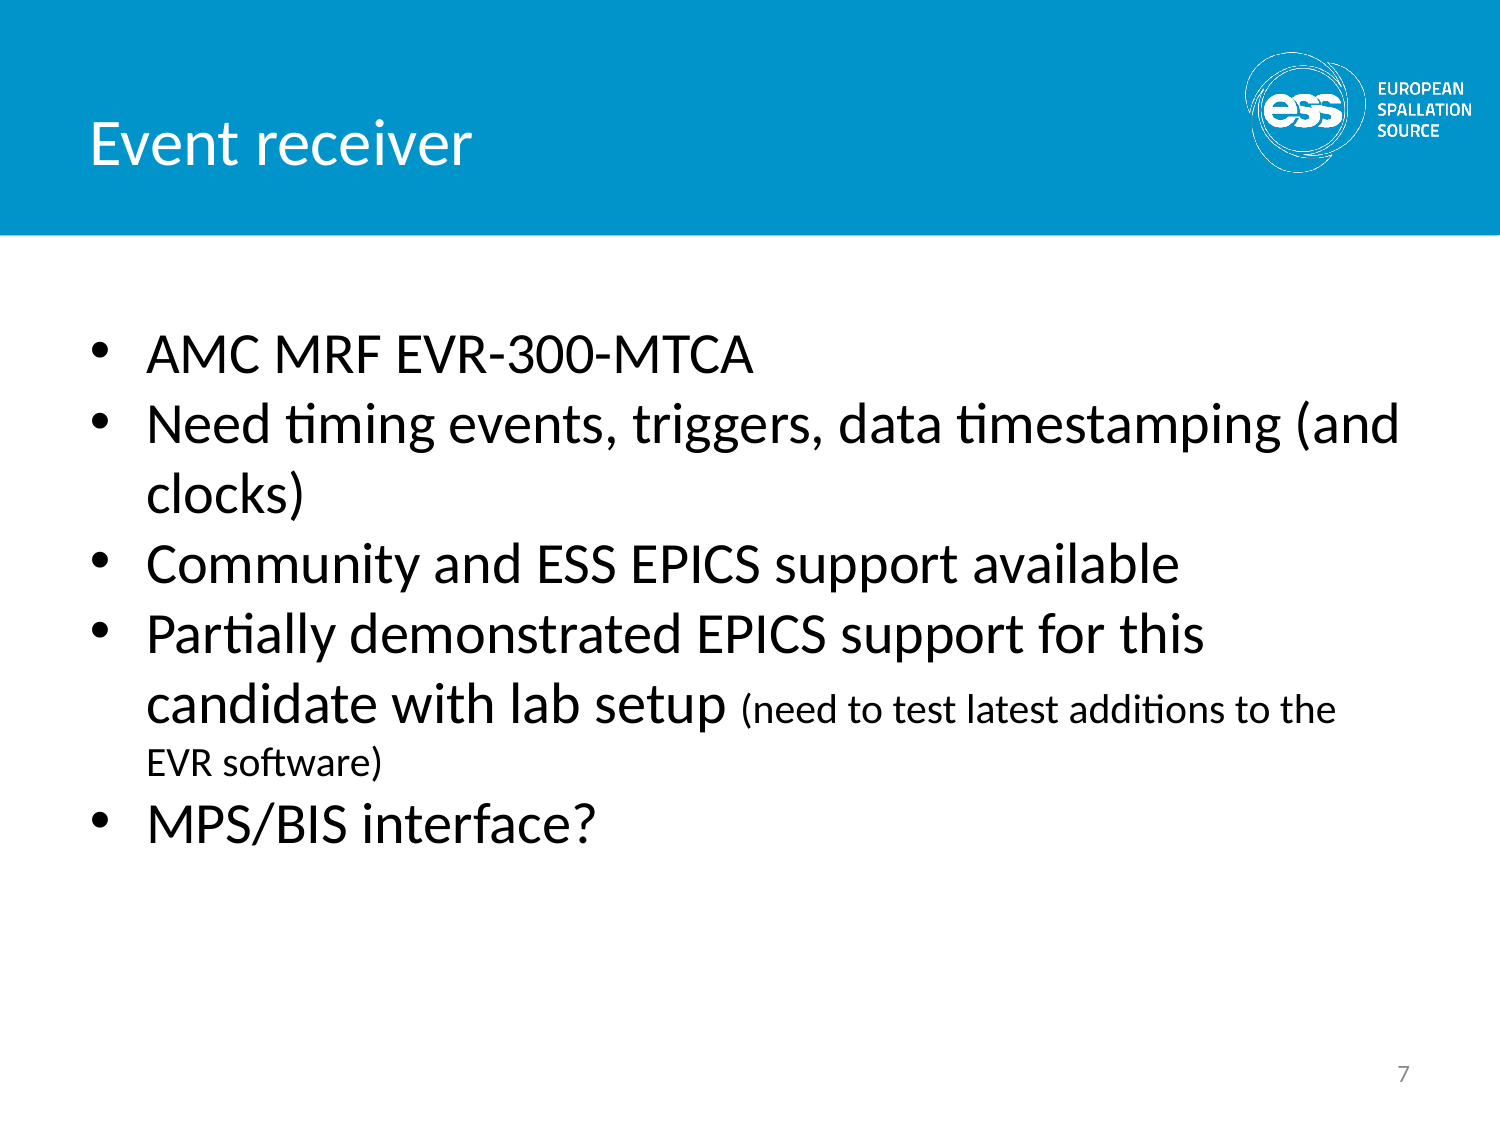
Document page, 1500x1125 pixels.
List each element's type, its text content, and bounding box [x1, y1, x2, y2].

picture [1418, 104, 1423, 115]
picture [1423, 83, 1430, 94]
text_box AMC MRF EVR-300-MTCA Need timing events, triggers, data timestamping (and clocks) Community and ESS EPICS support available Partially demonstrated EPICS support for this candidate with lab setup (need to test latest additions to the EVR software) MPS/BIS interface? [74, 262, 1425, 1005]
picture [1422, 125, 1428, 134]
picture [1409, 104, 1415, 115]
text_box Event receiver [75, 45, 1246, 233]
picture [1398, 109, 1406, 115]
picture [1454, 83, 1458, 94]
picture [1379, 83, 1385, 94]
picture [1400, 83, 1407, 94]
picture [1443, 86, 1450, 93]
text_box <number> [1074, 1042, 1425, 1103]
picture [1264, 94, 1342, 127]
picture [1432, 125, 1438, 136]
picture [1436, 104, 1444, 115]
picture [1389, 104, 1393, 115]
